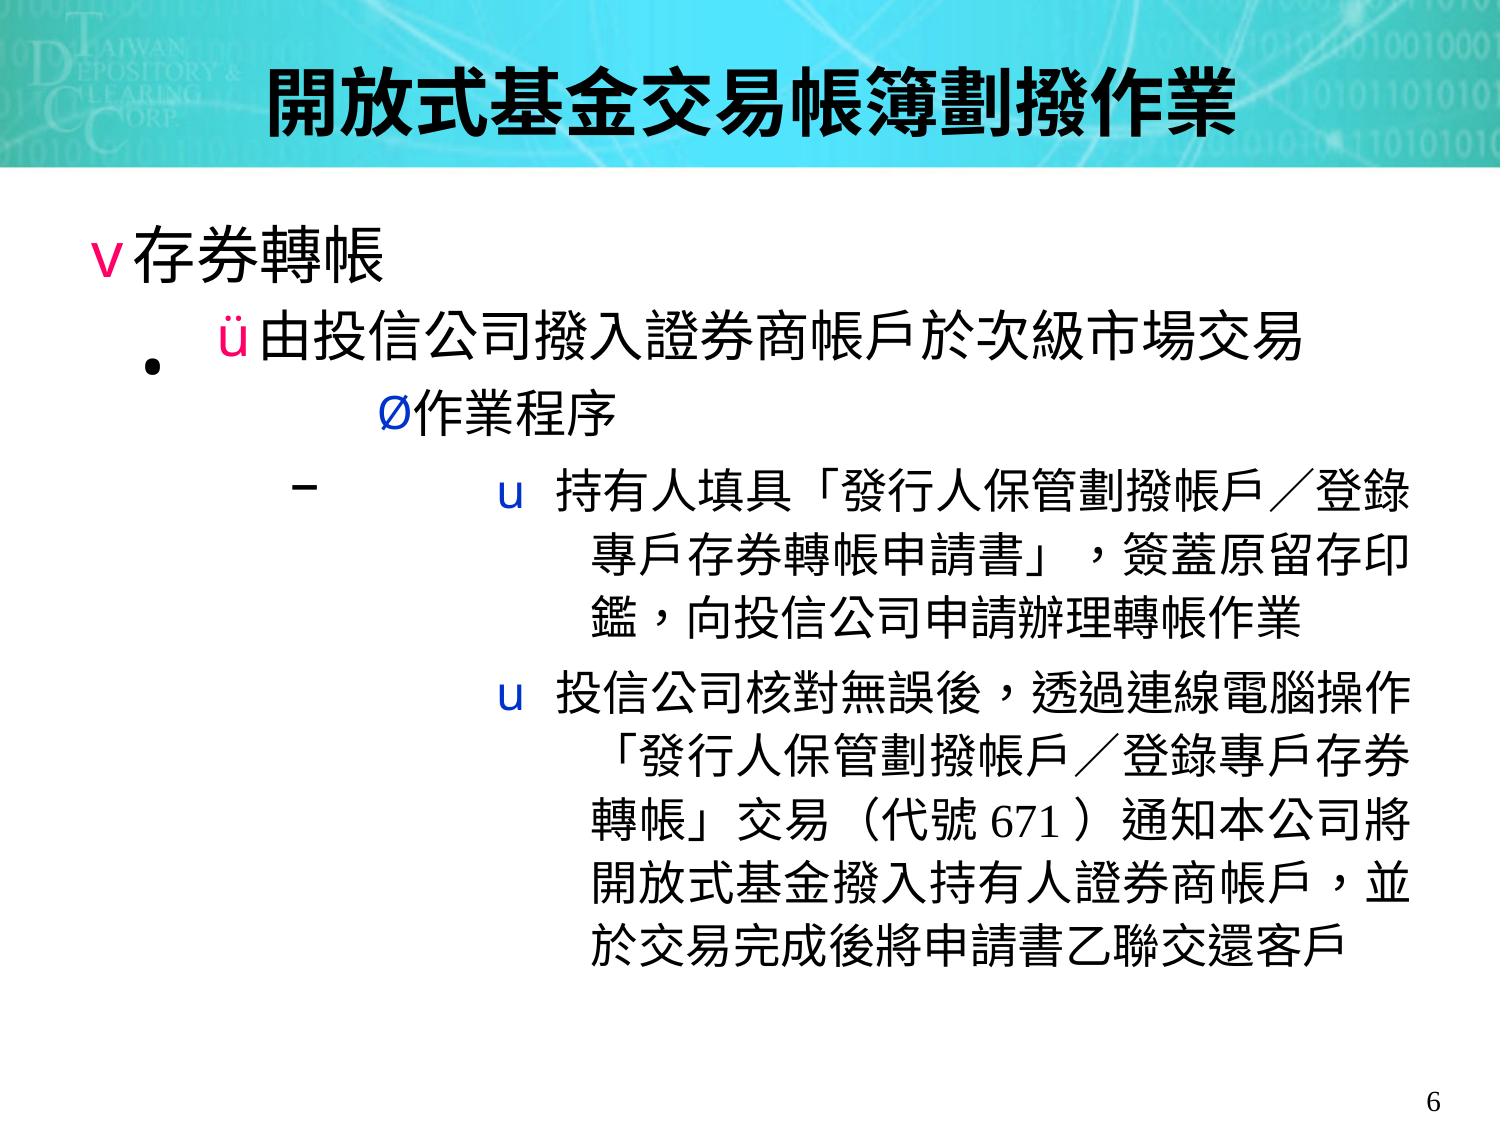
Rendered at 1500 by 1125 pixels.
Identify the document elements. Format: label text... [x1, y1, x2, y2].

text_box [1411, 1074, 1500, 1125]
list 存券轉帳 由投信公司撥入證券商帳戶於次級市場交易 作業程序 持有人填具「發行人保管劃撥帳戶／登錄專戶存券轉帳申請書」，簽蓋原留存印鑑，向投信公司申請辦理轉帳作業 投信公司核對無誤後，透過連線電腦操作「發行人保管劃撥帳戶／登錄專戶存券轉帳」交易（代號671）通知本公司將開放式基金撥入持有人證券商帳戶，並於交易完成後將申請書乙聯交還客戶 [76, 220, 1427, 1022]
title 開放式基金交易帳簿劃撥作業 [76, 42, 1427, 159]
